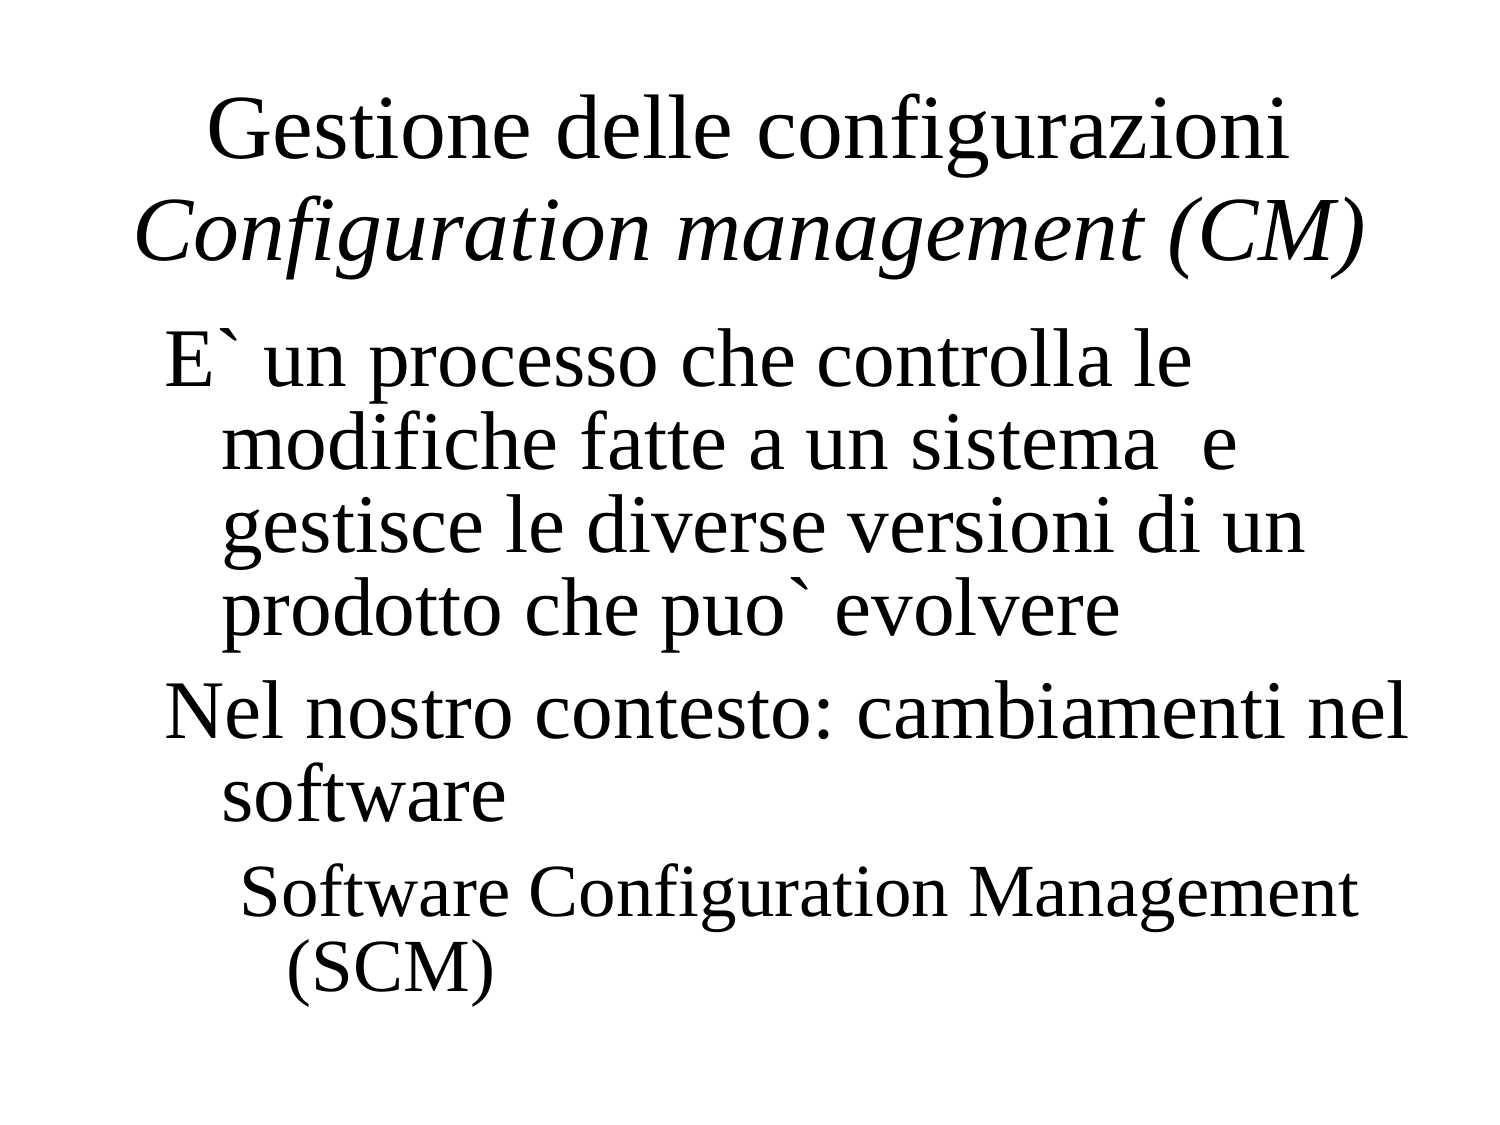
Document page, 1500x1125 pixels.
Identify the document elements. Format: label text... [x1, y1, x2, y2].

list E` un processo che controlla le modifiche fatte a un sistema e gestisce le diverse versioni di un prodotto che puo` evolvere Nel nostro contesto: cambiamenti nel software Software Configuration Management (SCM) [150, 312, 1431, 1069]
title Gestione delle configurazioni Configuration management (CM) [112, 52, 1388, 288]
